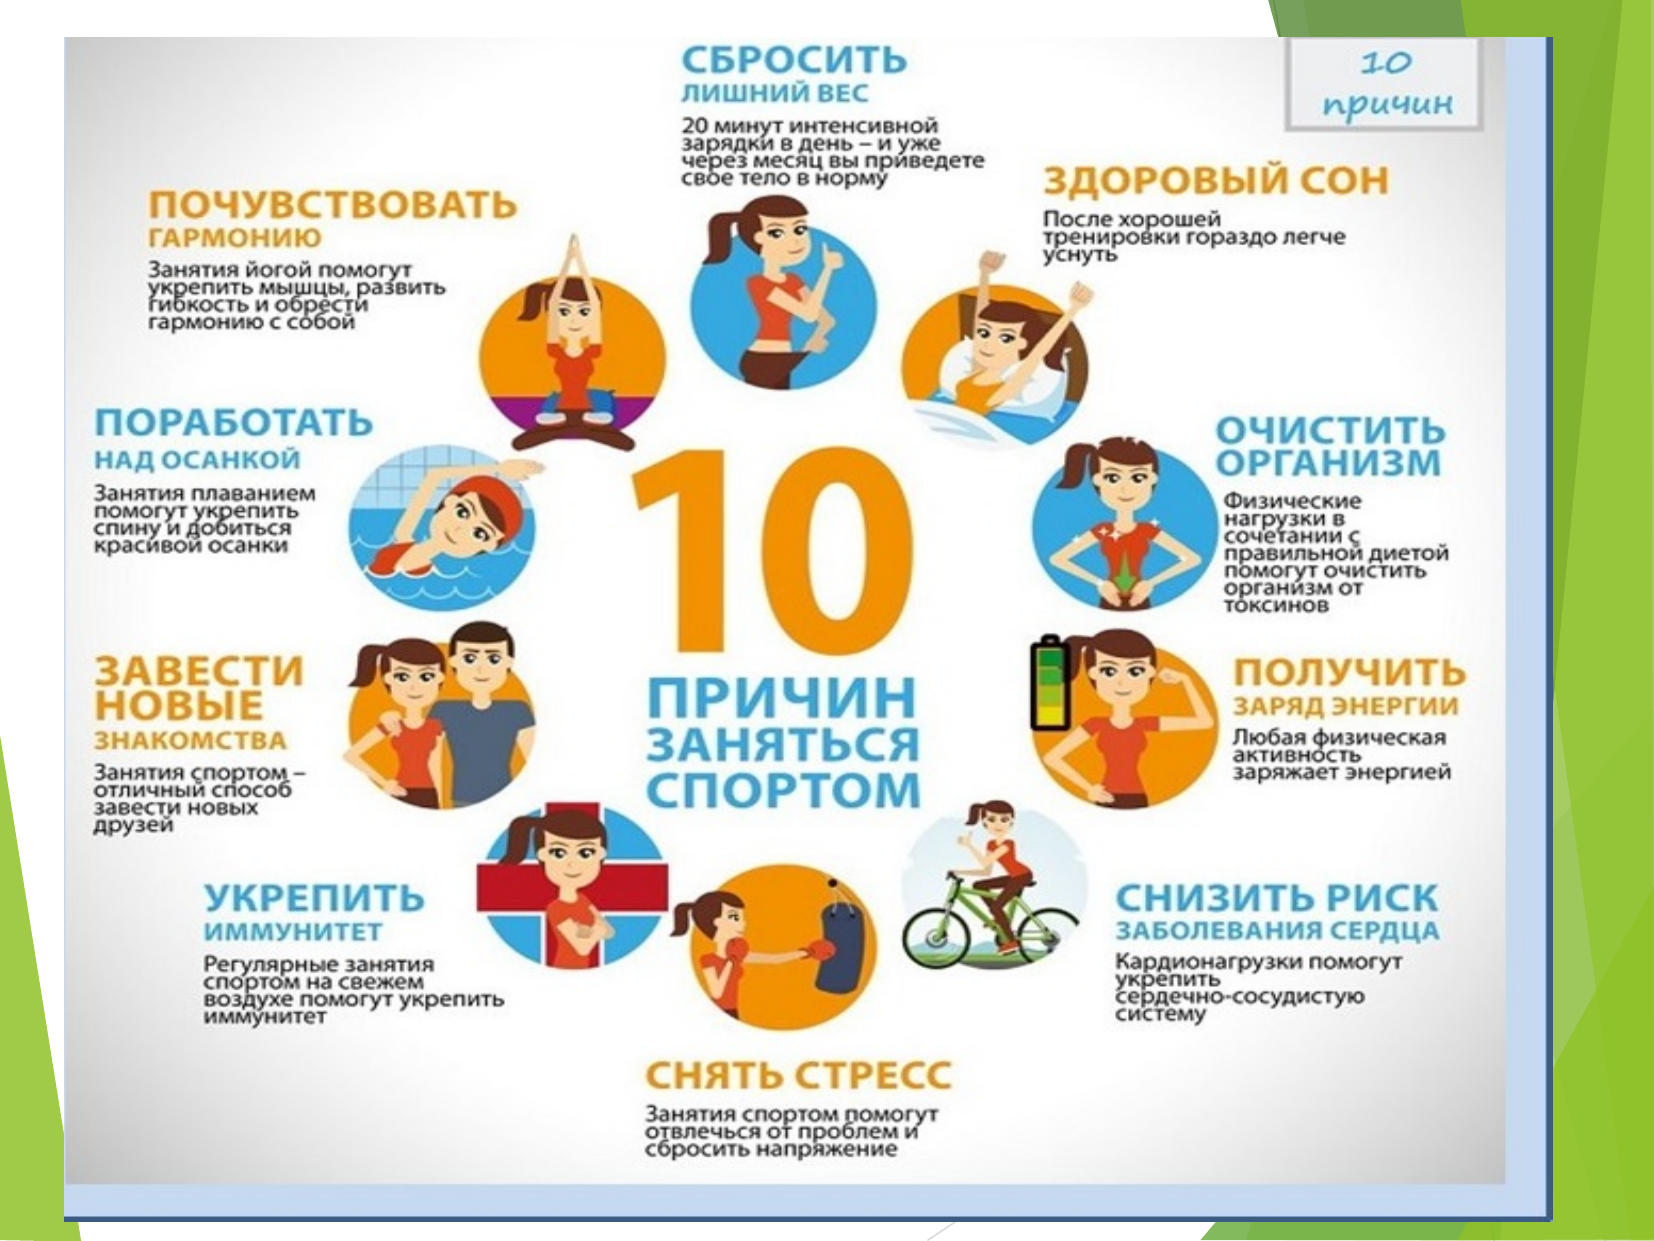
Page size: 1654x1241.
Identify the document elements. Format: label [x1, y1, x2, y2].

picture [64, 37, 1553, 1222]
